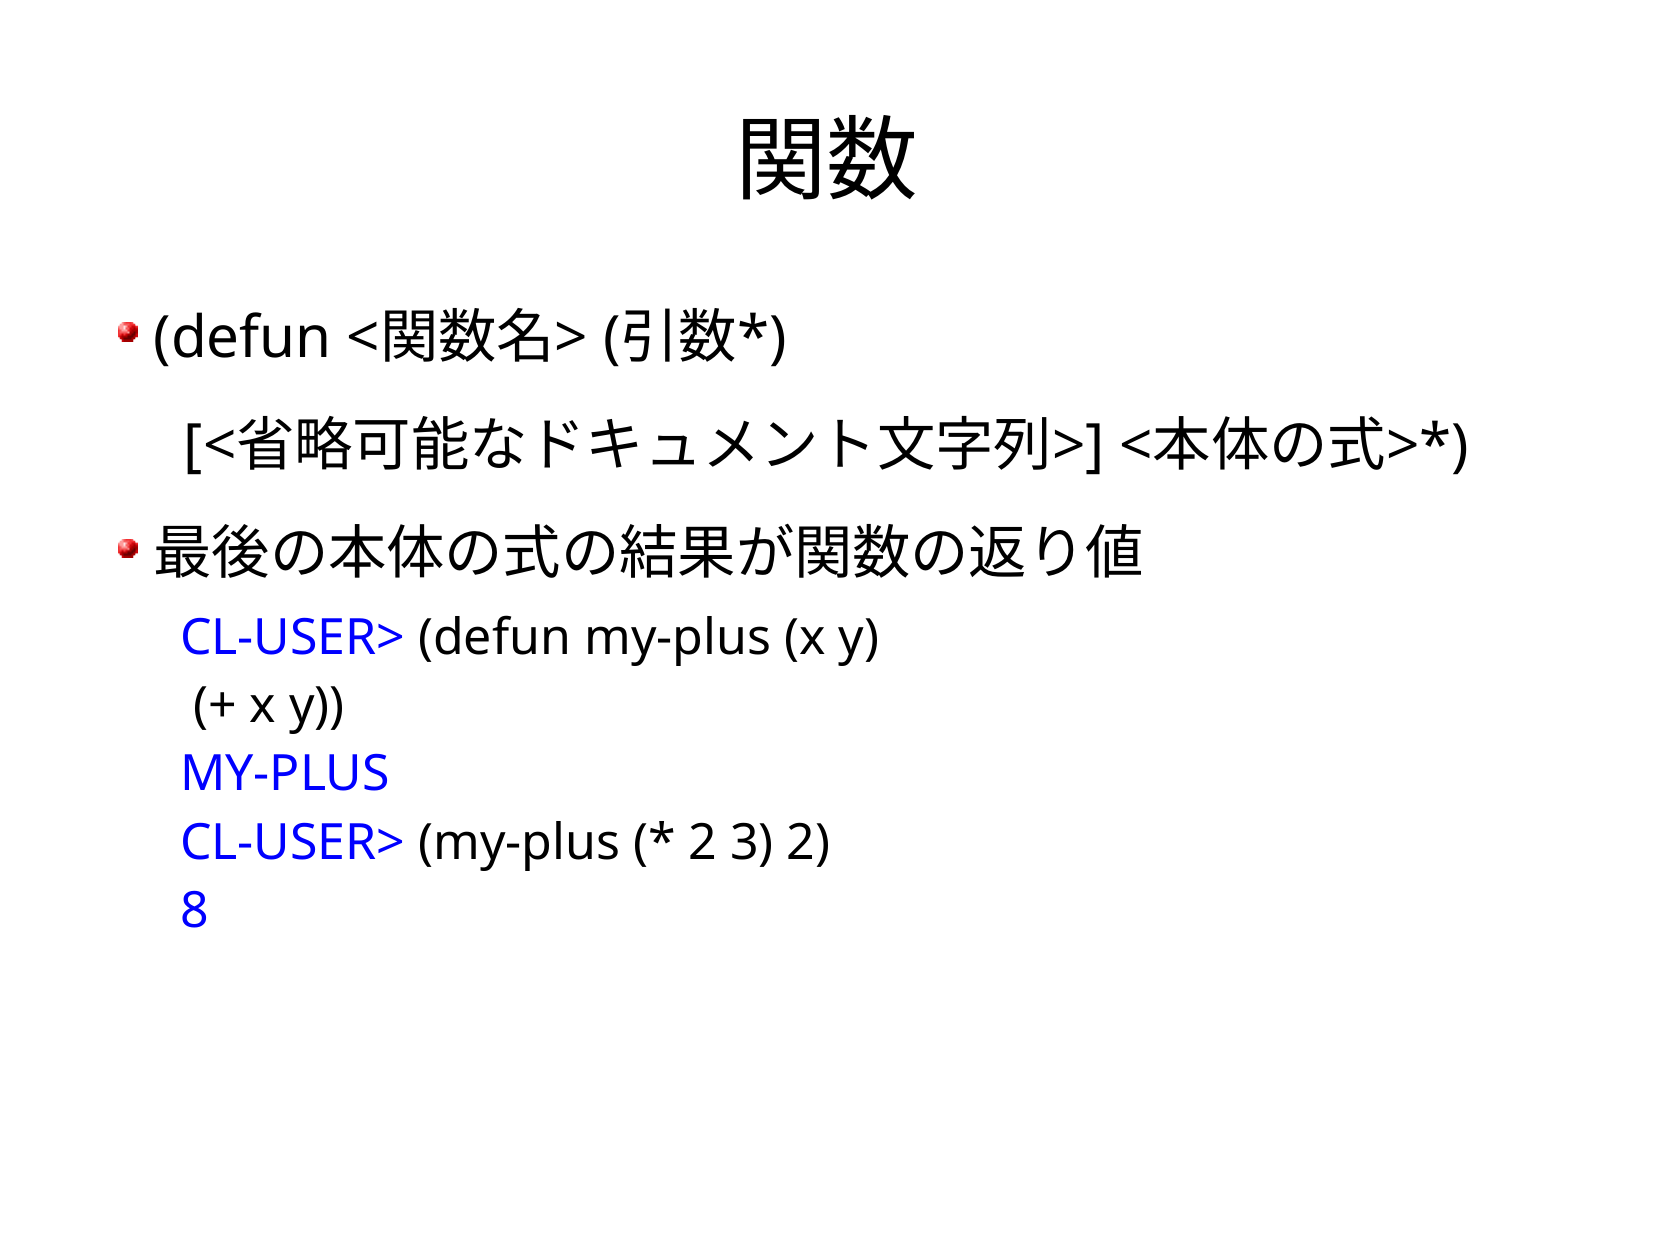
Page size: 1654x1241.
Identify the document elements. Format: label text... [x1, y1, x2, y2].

title 関数 [82, 56, 1571, 250]
text_box CL-USER> (defun my-plus (x y) (+ x y)) MY-PLUS CL-USER> (my-plus (* 2 3) 2) 8 [165, 593, 945, 891]
list (defun <関数名> (引数*) [<省略可能なドキュメント文字列>] <本体の式>*) 最後の本体の式の結果が関数の返り値 [82, 290, 1571, 1109]
